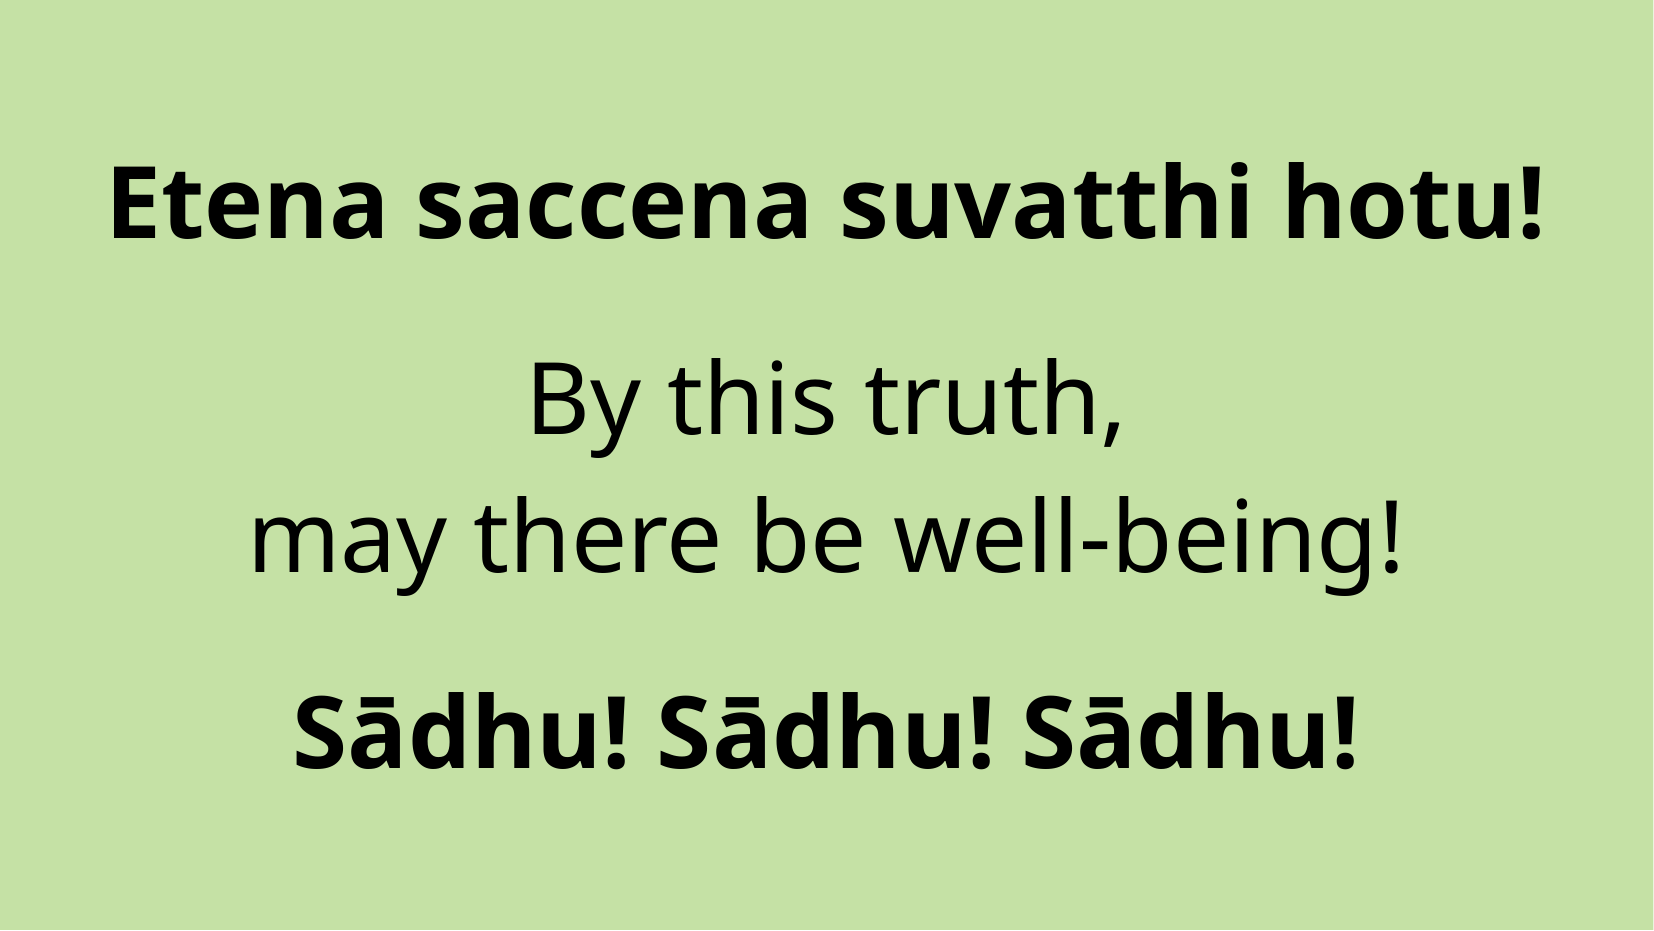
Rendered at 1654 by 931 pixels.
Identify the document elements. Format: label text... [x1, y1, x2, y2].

subtitle Etena saccena suvatthi hotu! By this truth, may there be well-being! Sādhu! Sādhu! Sādhu! [82, 0, 1571, 931]
